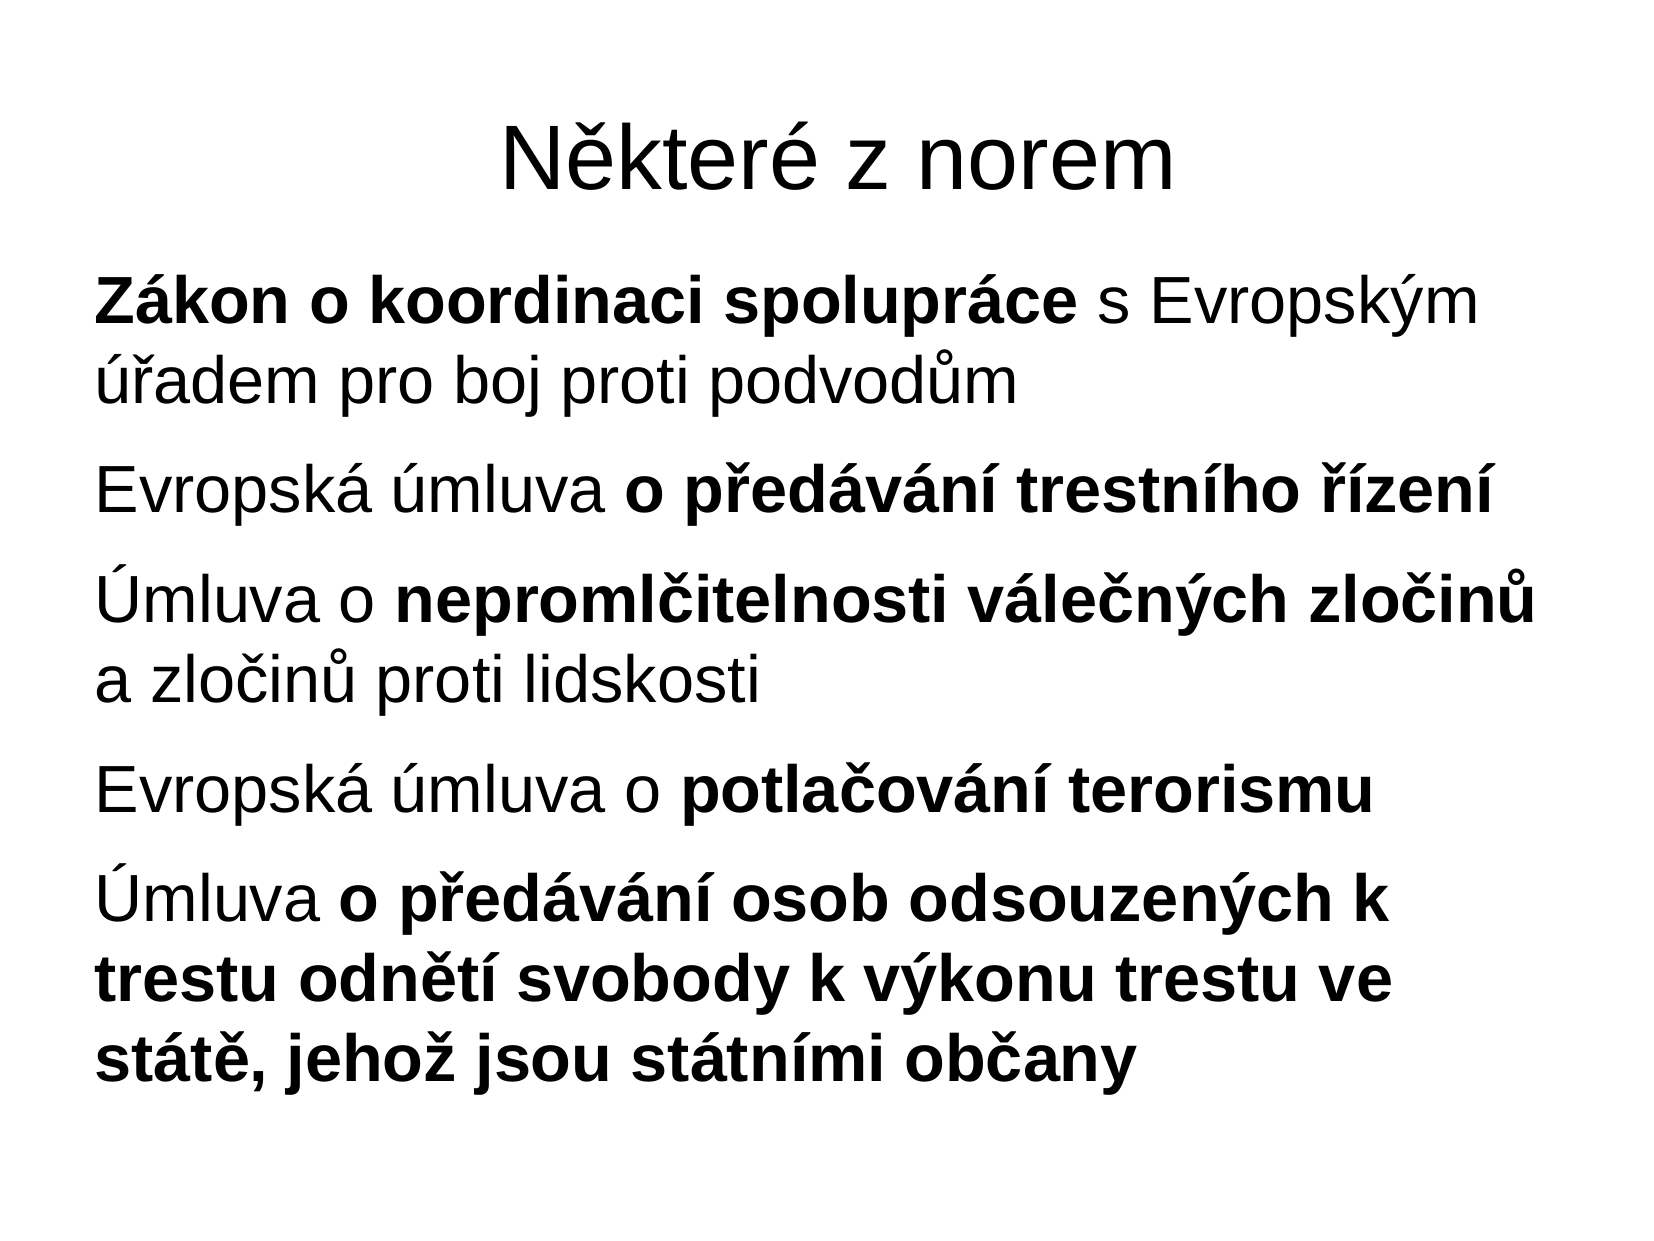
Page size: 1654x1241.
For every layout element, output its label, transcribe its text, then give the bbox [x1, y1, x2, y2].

list Zákon o koordinaci spolupráce s Evropským úřadem pro boj proti podvodům Evropská úmluva o předávání trestního řízení Úmluva o nepromlčitelnosti válečných zločinů a zločinů proti lidskosti Evropská úmluva o potlačování terorismu Úmluva o předávání osob odsouzených k trestu odnětí svobody k výkonu trestu ve státě, jehož jsou státními občany [94, 256, 1550, 1170]
title Některé z norem [94, 49, 1583, 257]
